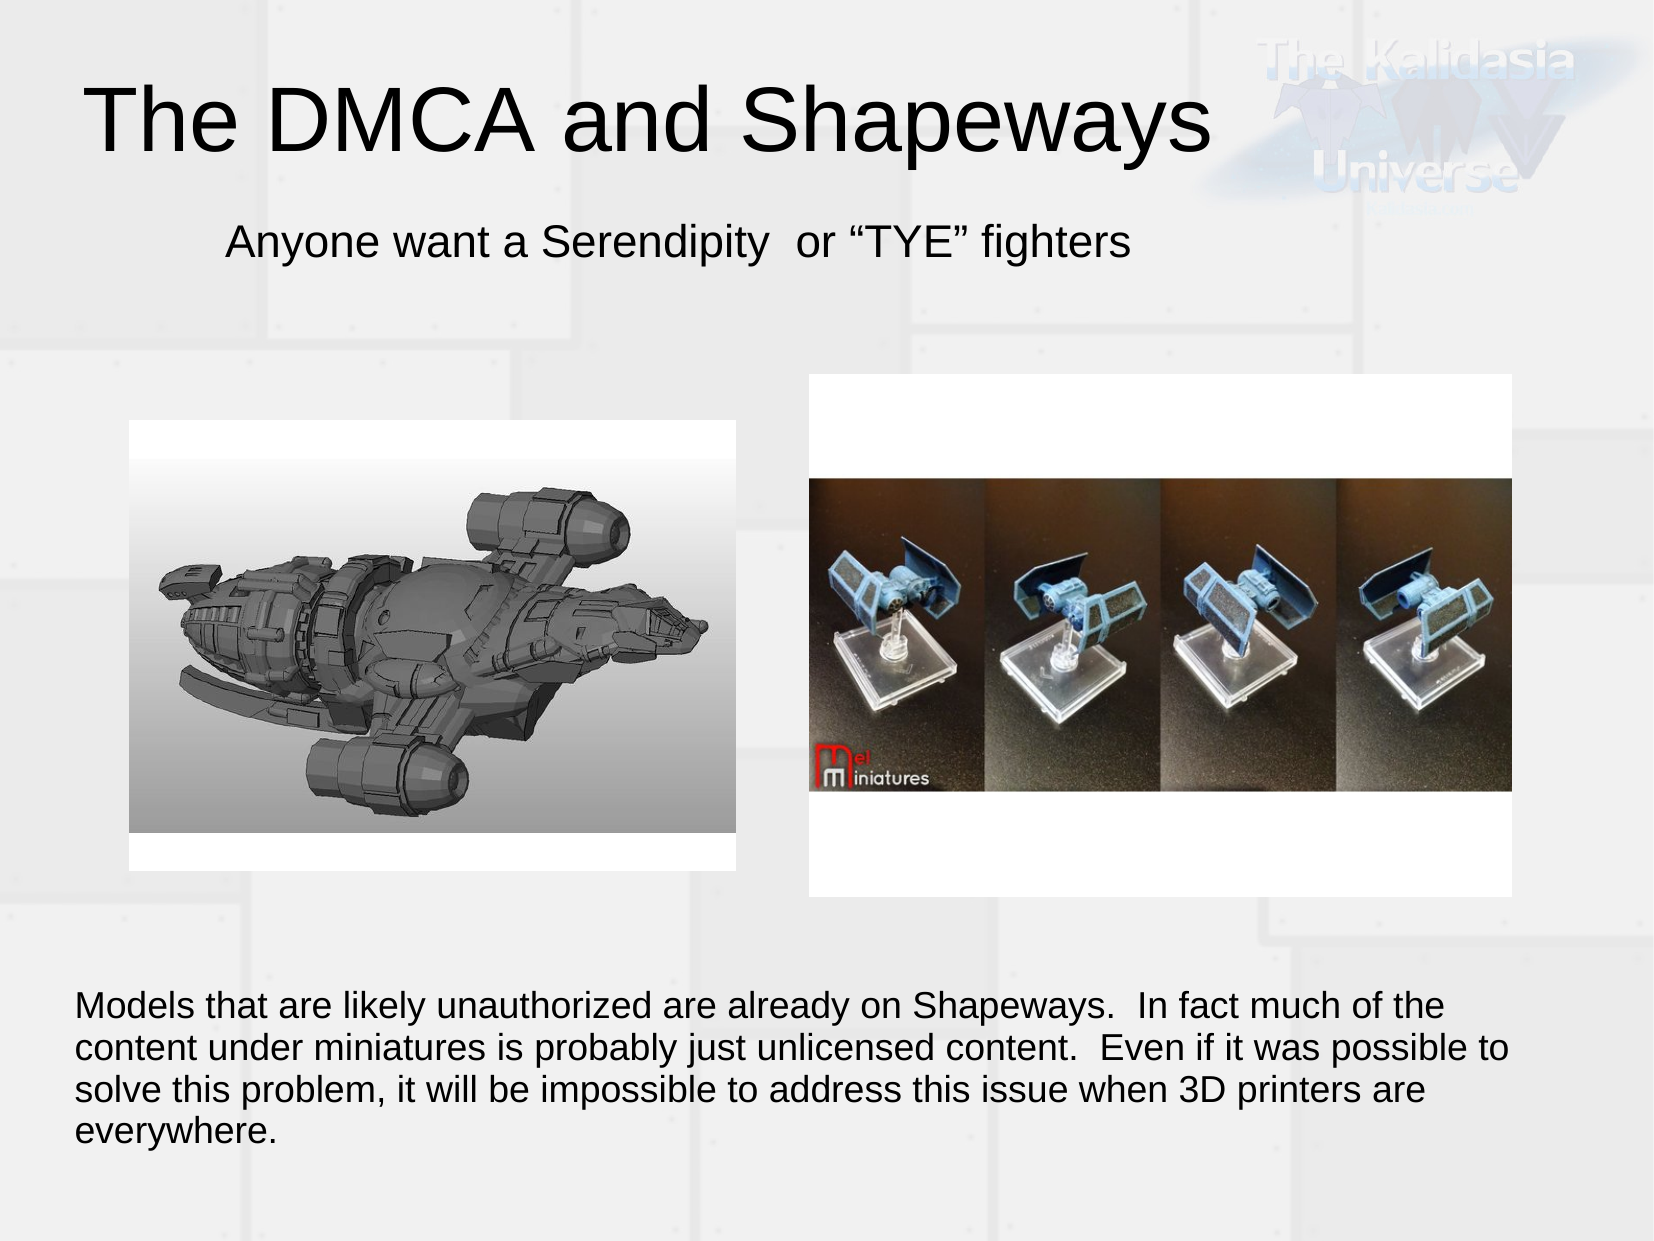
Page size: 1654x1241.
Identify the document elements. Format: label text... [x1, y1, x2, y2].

text_box Models that are likely unauthorized are already on Shapeways. In fact much of the content under miniatures is probably just unlicensed content. Even if it was possible to solve this problem, it will be impossible to address this issue when 3D printers are everywhere. [59, 975, 1590, 1159]
title The DMCA and Shapeways [82, 59, 1571, 176]
picture [0, 0, 1654, 1241]
text_box Anyone want a Serendipity or “TYE” fighters [224, 210, 1605, 271]
